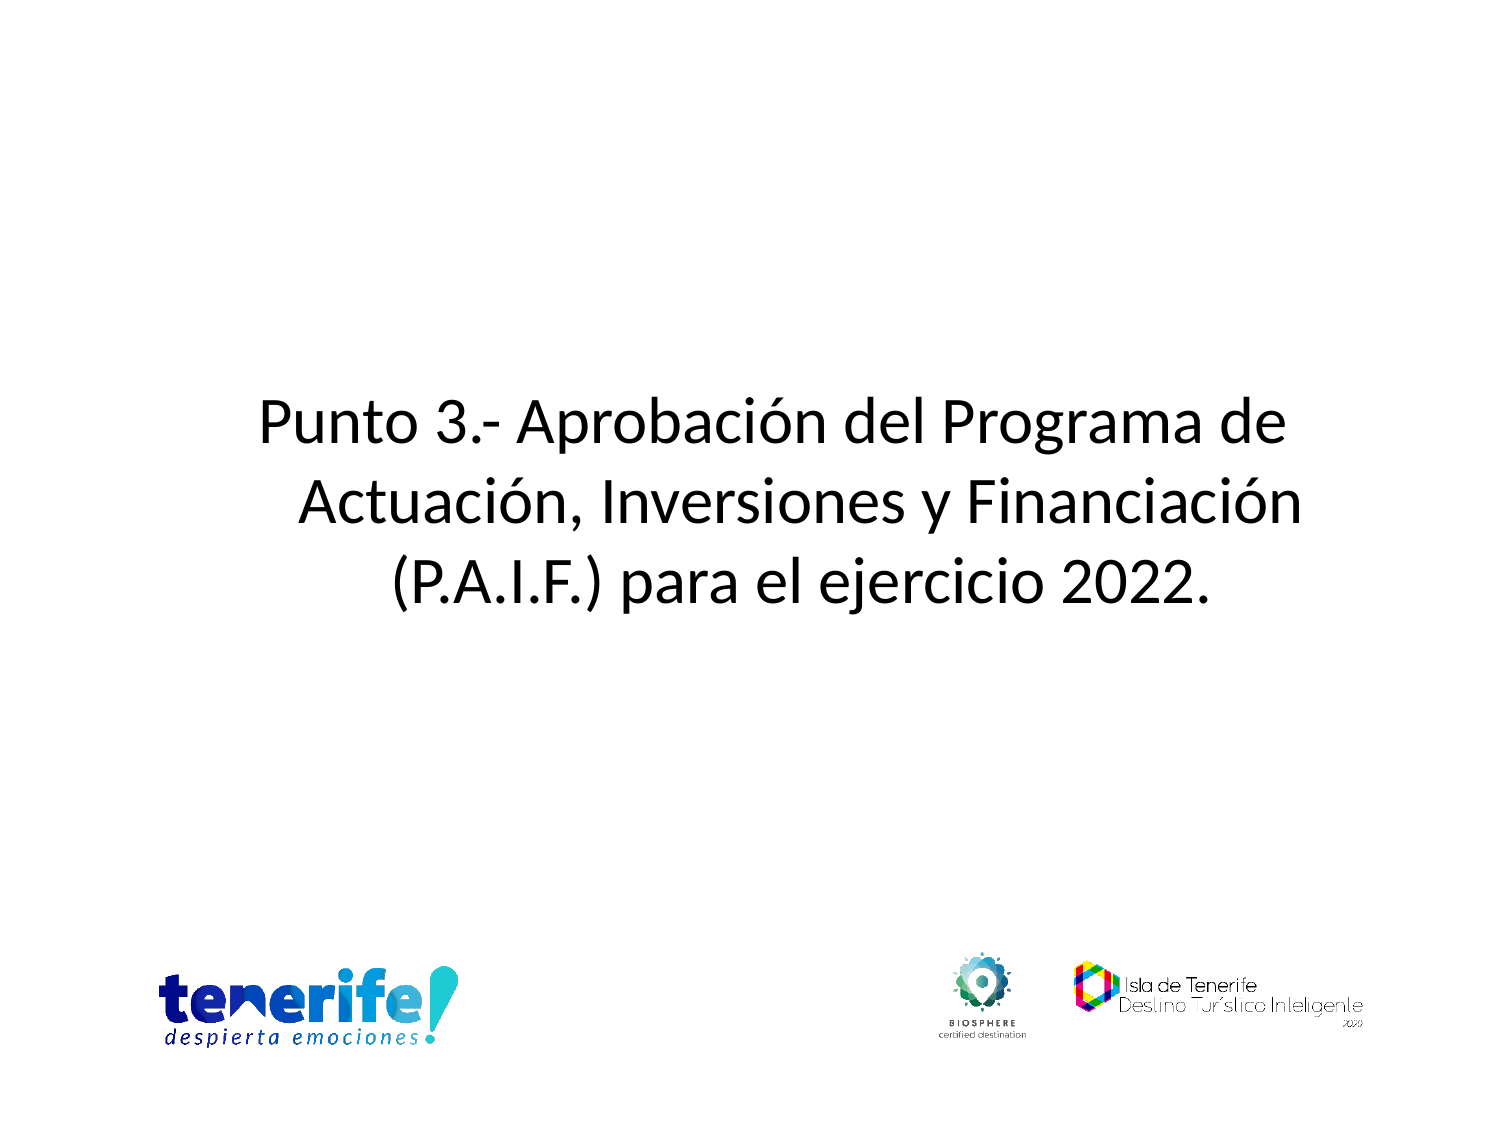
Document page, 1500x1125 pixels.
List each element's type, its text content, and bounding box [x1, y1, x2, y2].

picture [918, 942, 1046, 1048]
list Punto 3.- Aprobación del Programa de Actuación, Inversiones y Financiación (P.A.I.F.) para el ejercicio 2022. [70, 175, 1421, 919]
picture [159, 966, 458, 1048]
picture [1074, 960, 1363, 1030]
